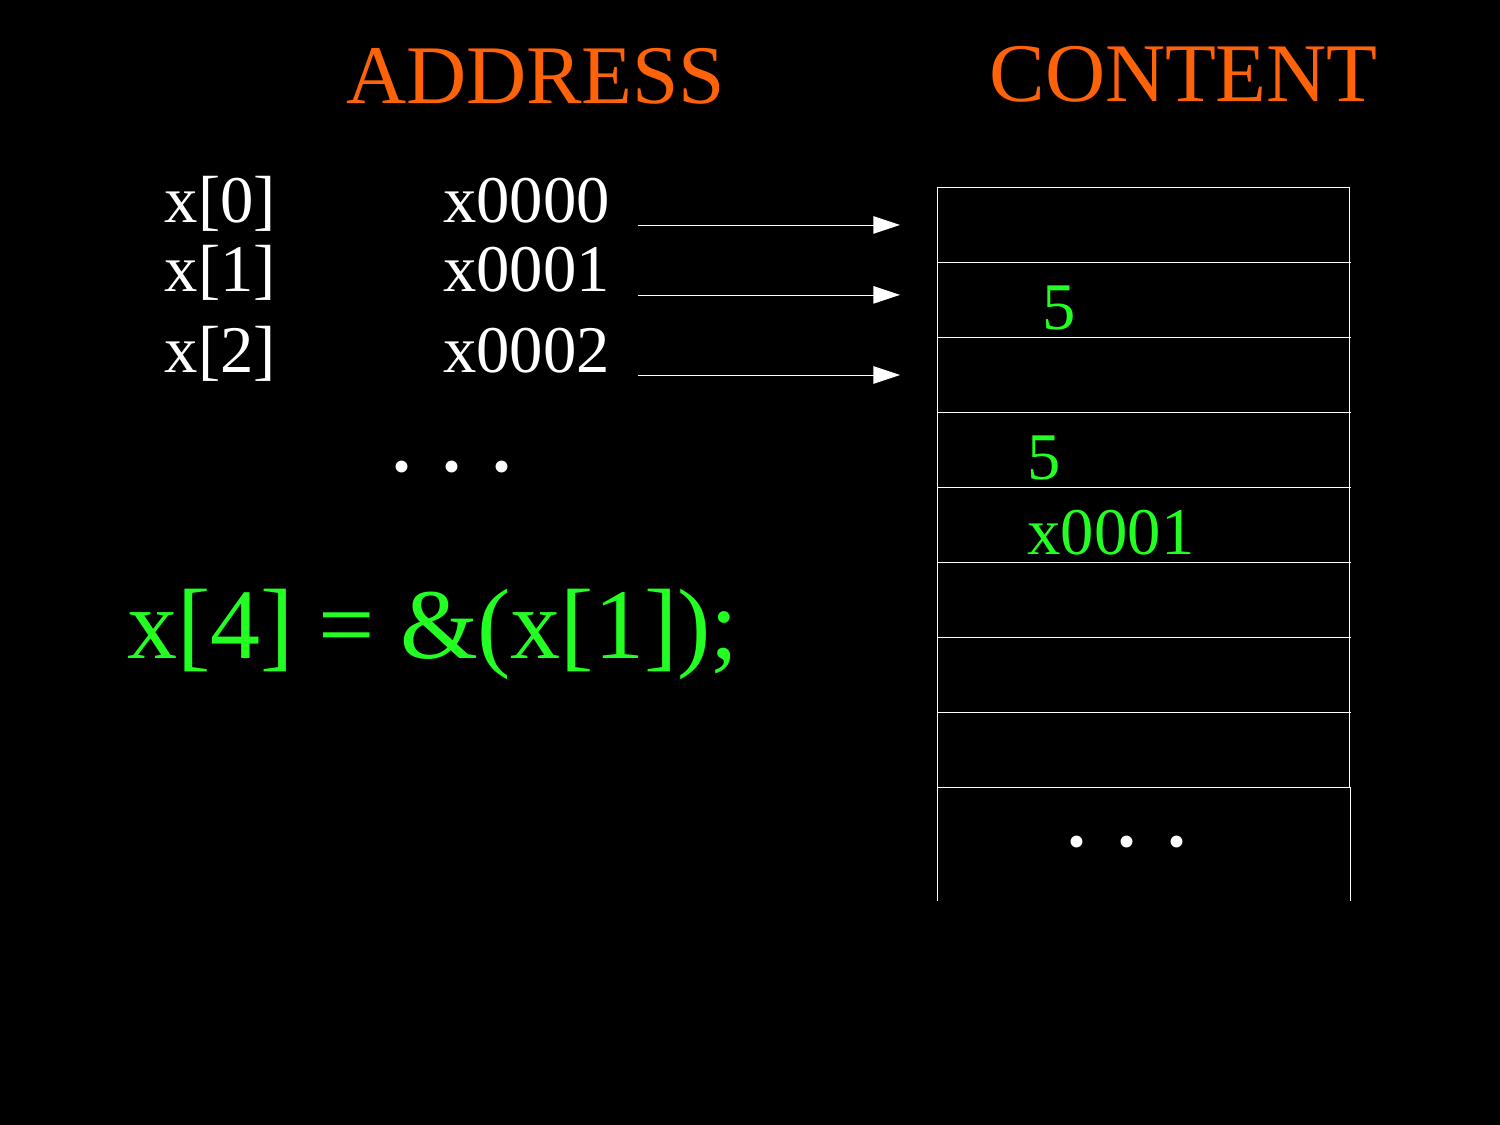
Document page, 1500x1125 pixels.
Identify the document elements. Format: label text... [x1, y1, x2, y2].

text_box . . . [1050, 750, 1238, 876]
text_box CONTENT [975, 20, 1500, 128]
text_box x[4] = &(x[1]); [112, 562, 826, 699]
text_box x[1] x0001 [150, 224, 638, 305]
text_box 5 [1027, 262, 1500, 352]
text_box ADDRESS [331, 22, 782, 130]
text_box . . . [375, 375, 563, 501]
text_box x[2] x0002 [150, 305, 638, 395]
text_box x[0] x0000 [150, 155, 638, 224]
text_box 5 [1012, 412, 1500, 487]
text_box x0001 [1012, 487, 1500, 577]
